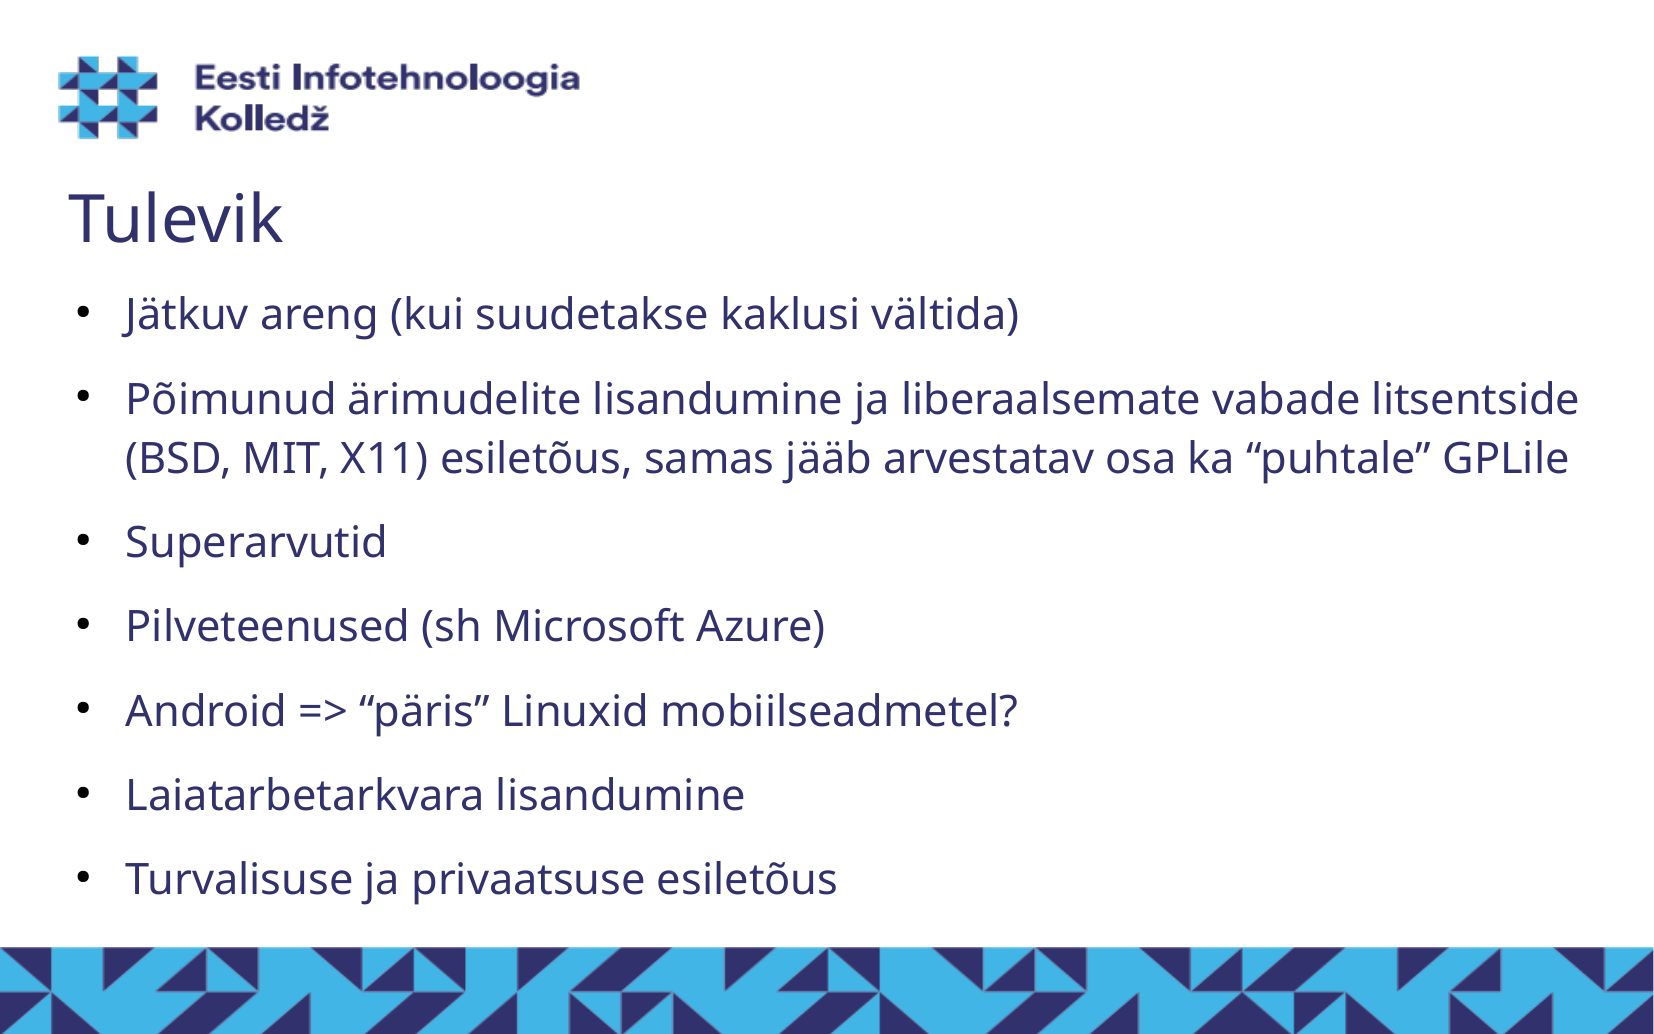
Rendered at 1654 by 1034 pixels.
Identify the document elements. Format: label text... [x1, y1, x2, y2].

list Jätkuv areng (kui suudetakse kaklusi vältida) Põimunud ärimudelite lisandumine ja liberaalsemate vabade litsentside (BSD, MIT, X11) esiletõus, samas jääb arvestatav osa ka “puhtale” GPLile Superarvutid Pilveteenused (sh Microsoft Azure) Android => “päris” Linuxid mobiilseadmetel? Laiatarbetarkvara lisandumine Turvalisuse ja privaatsuse esiletõus [59, 283, 1595, 936]
title Tulevik [68, 147, 1536, 283]
